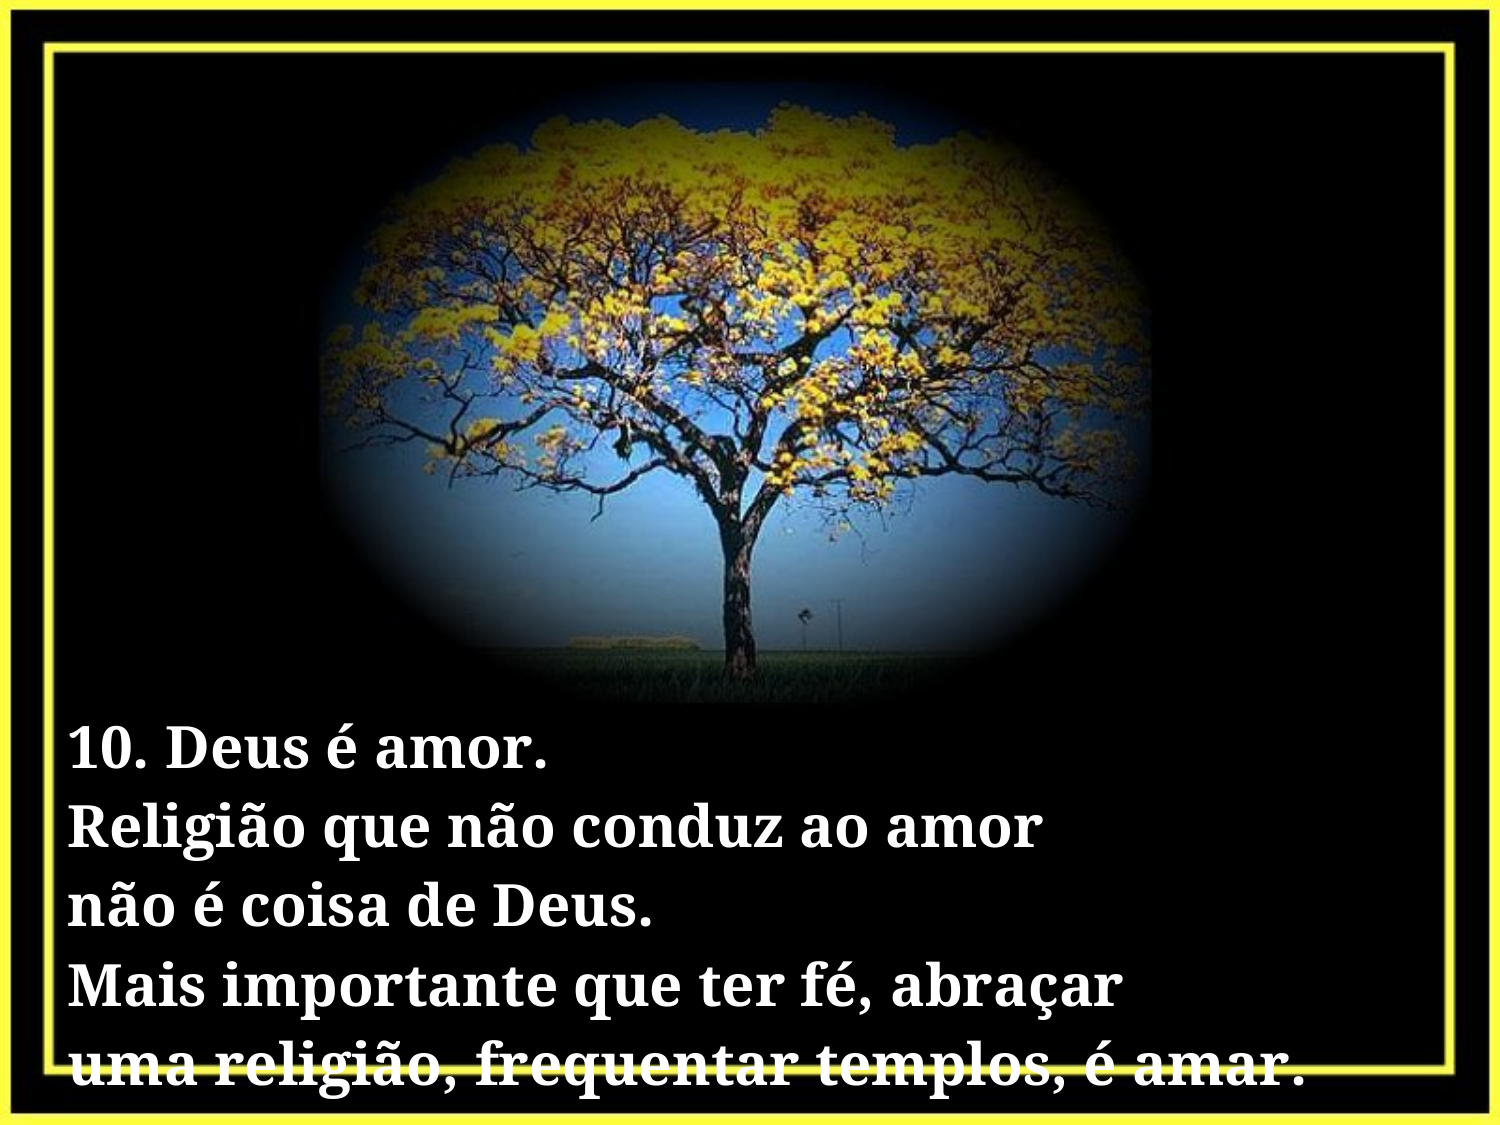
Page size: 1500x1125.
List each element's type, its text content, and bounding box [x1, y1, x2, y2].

text_box 10. Deus é amor. Religião que não conduz ao amor não é coisa de Deus. Mais importante que ter fé, abraçar uma religião, frequentar templos, é amar. [53, 698, 1477, 1111]
picture [0, 0, 1500, 1125]
